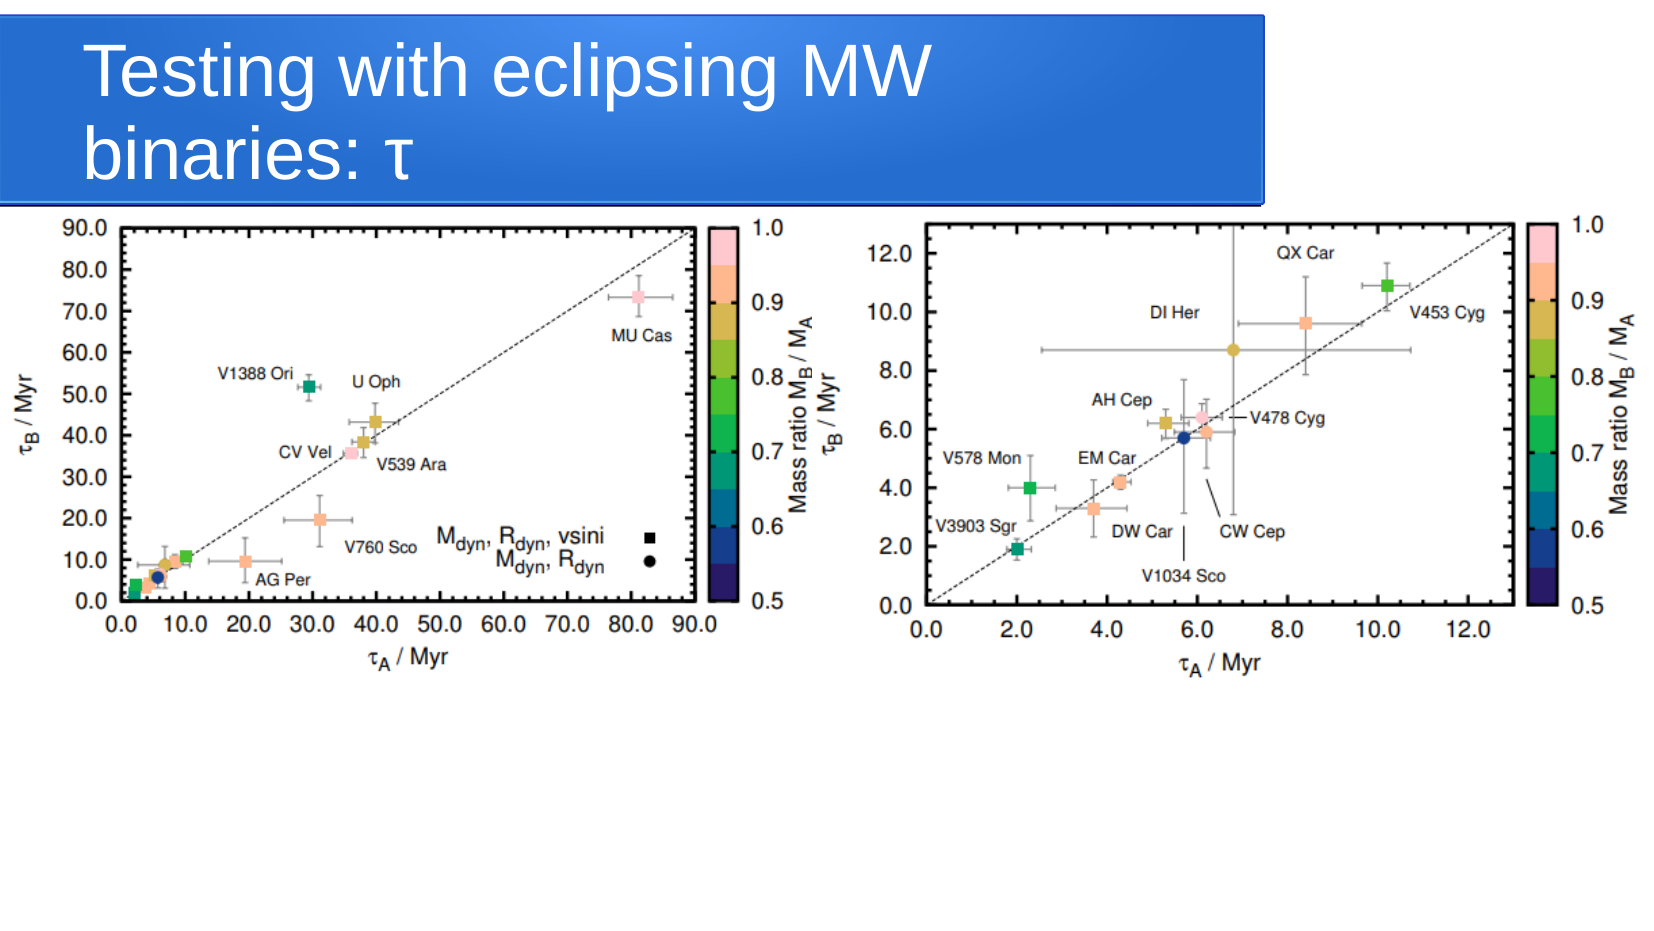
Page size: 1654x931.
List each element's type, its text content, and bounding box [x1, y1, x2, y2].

title Testing with eclipsing MW binaries: τ [82, 29, 1235, 196]
picture [0, 207, 1646, 691]
